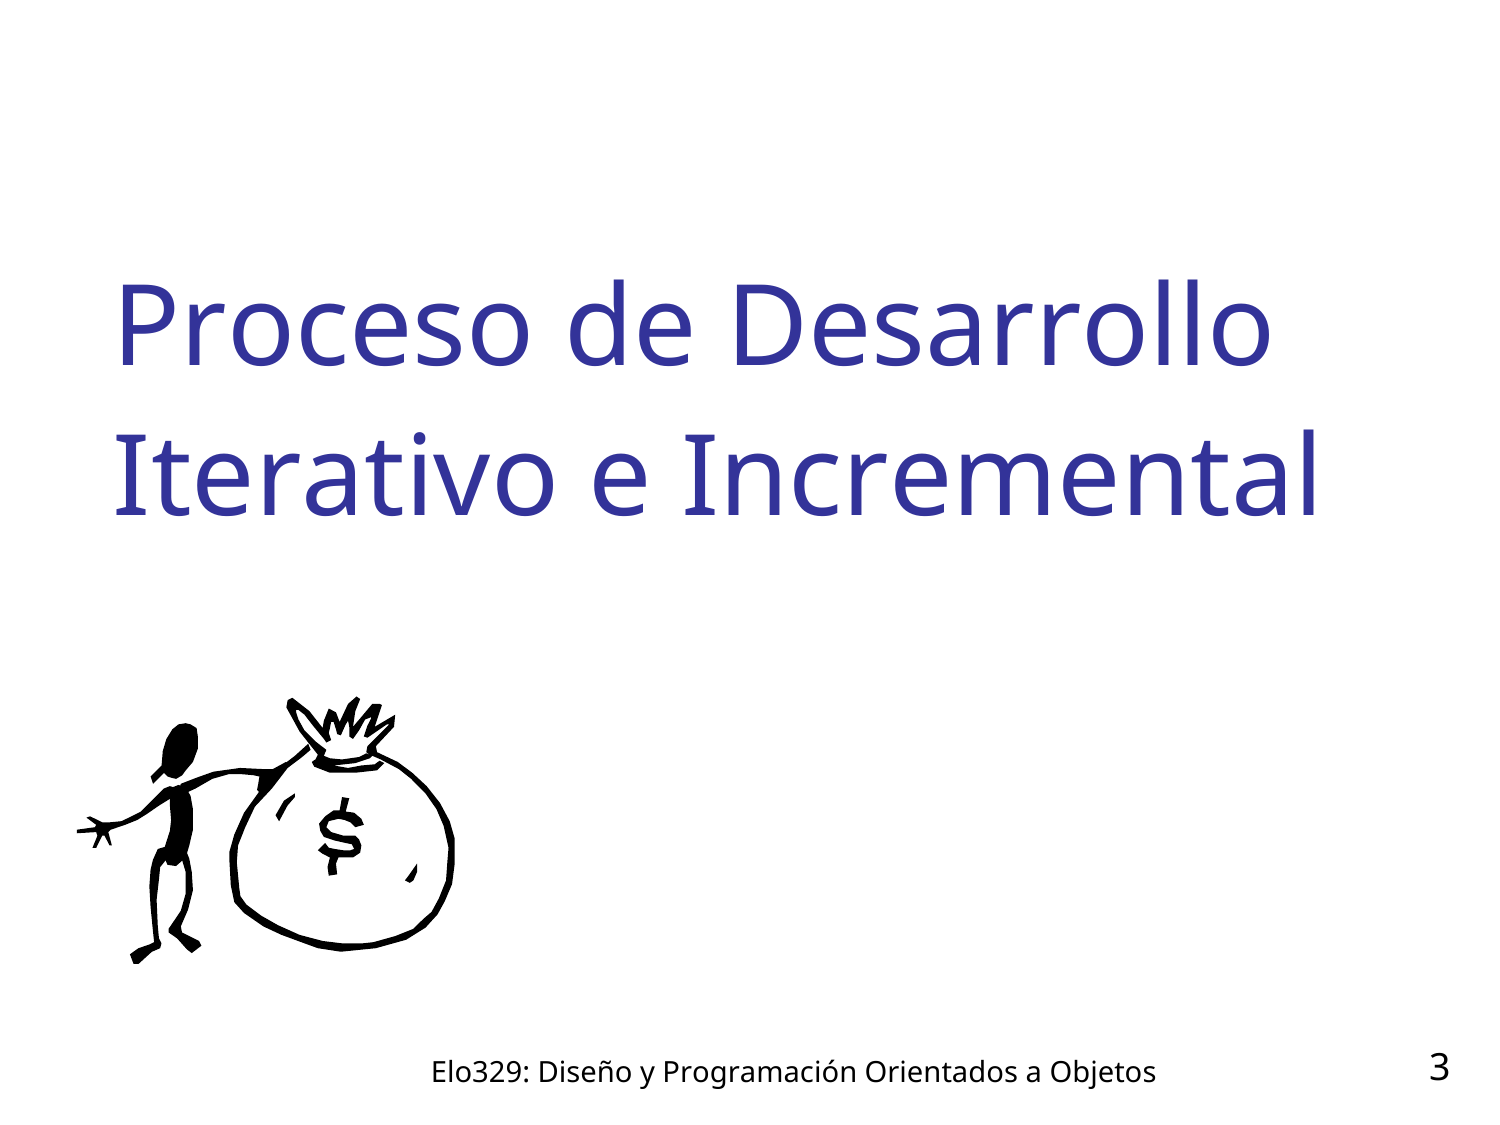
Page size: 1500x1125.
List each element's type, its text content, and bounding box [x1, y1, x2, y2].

picture [76, 696, 455, 965]
title Proceso de Desarrollo Iterativo e Incremental [97, 242, 1438, 548]
